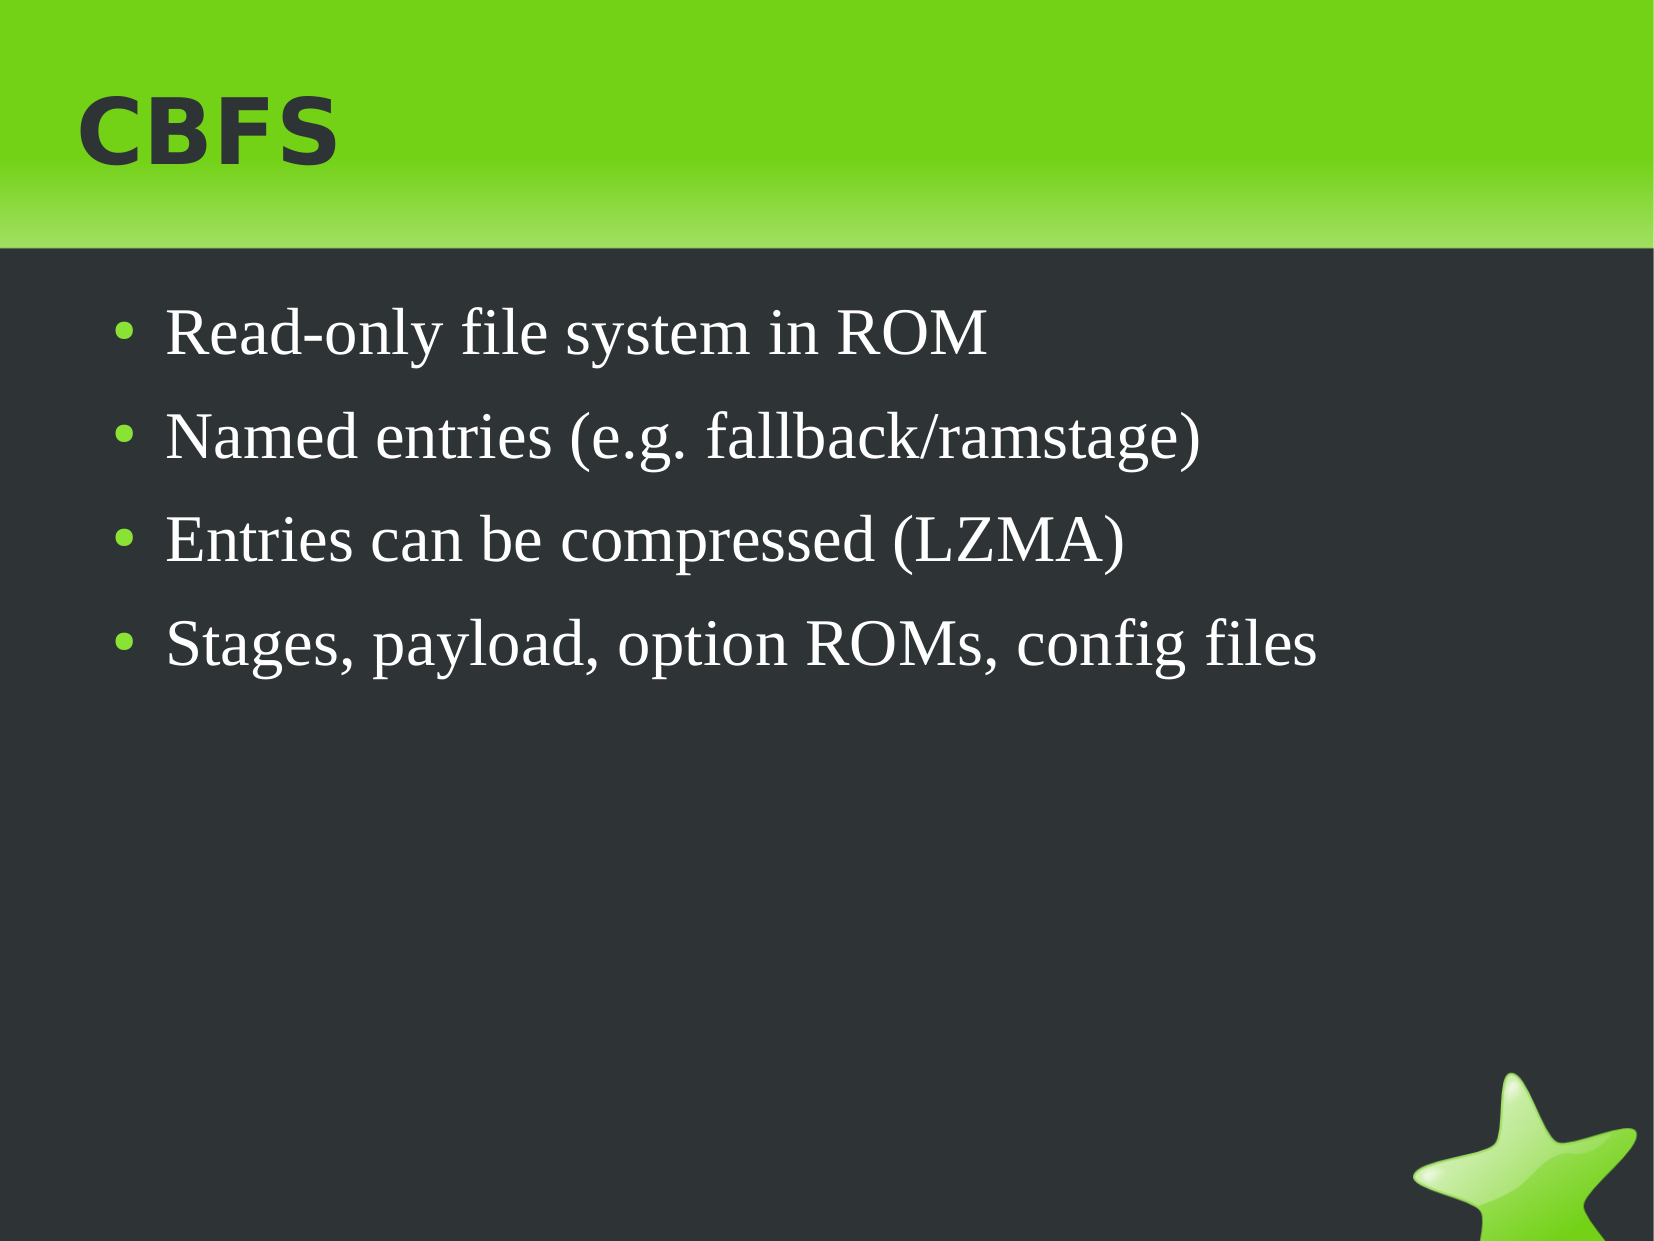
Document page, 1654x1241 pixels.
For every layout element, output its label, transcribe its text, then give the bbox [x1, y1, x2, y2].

title CBFS [76, 29, 1565, 237]
list Read-only file system in ROM Named entries (e.g. fallback/ramstage) Entries can be compressed (LZMA) Stages, payload, option ROMs, config files [76, 295, 1565, 1114]
picture [0, 0, 1654, 1241]
